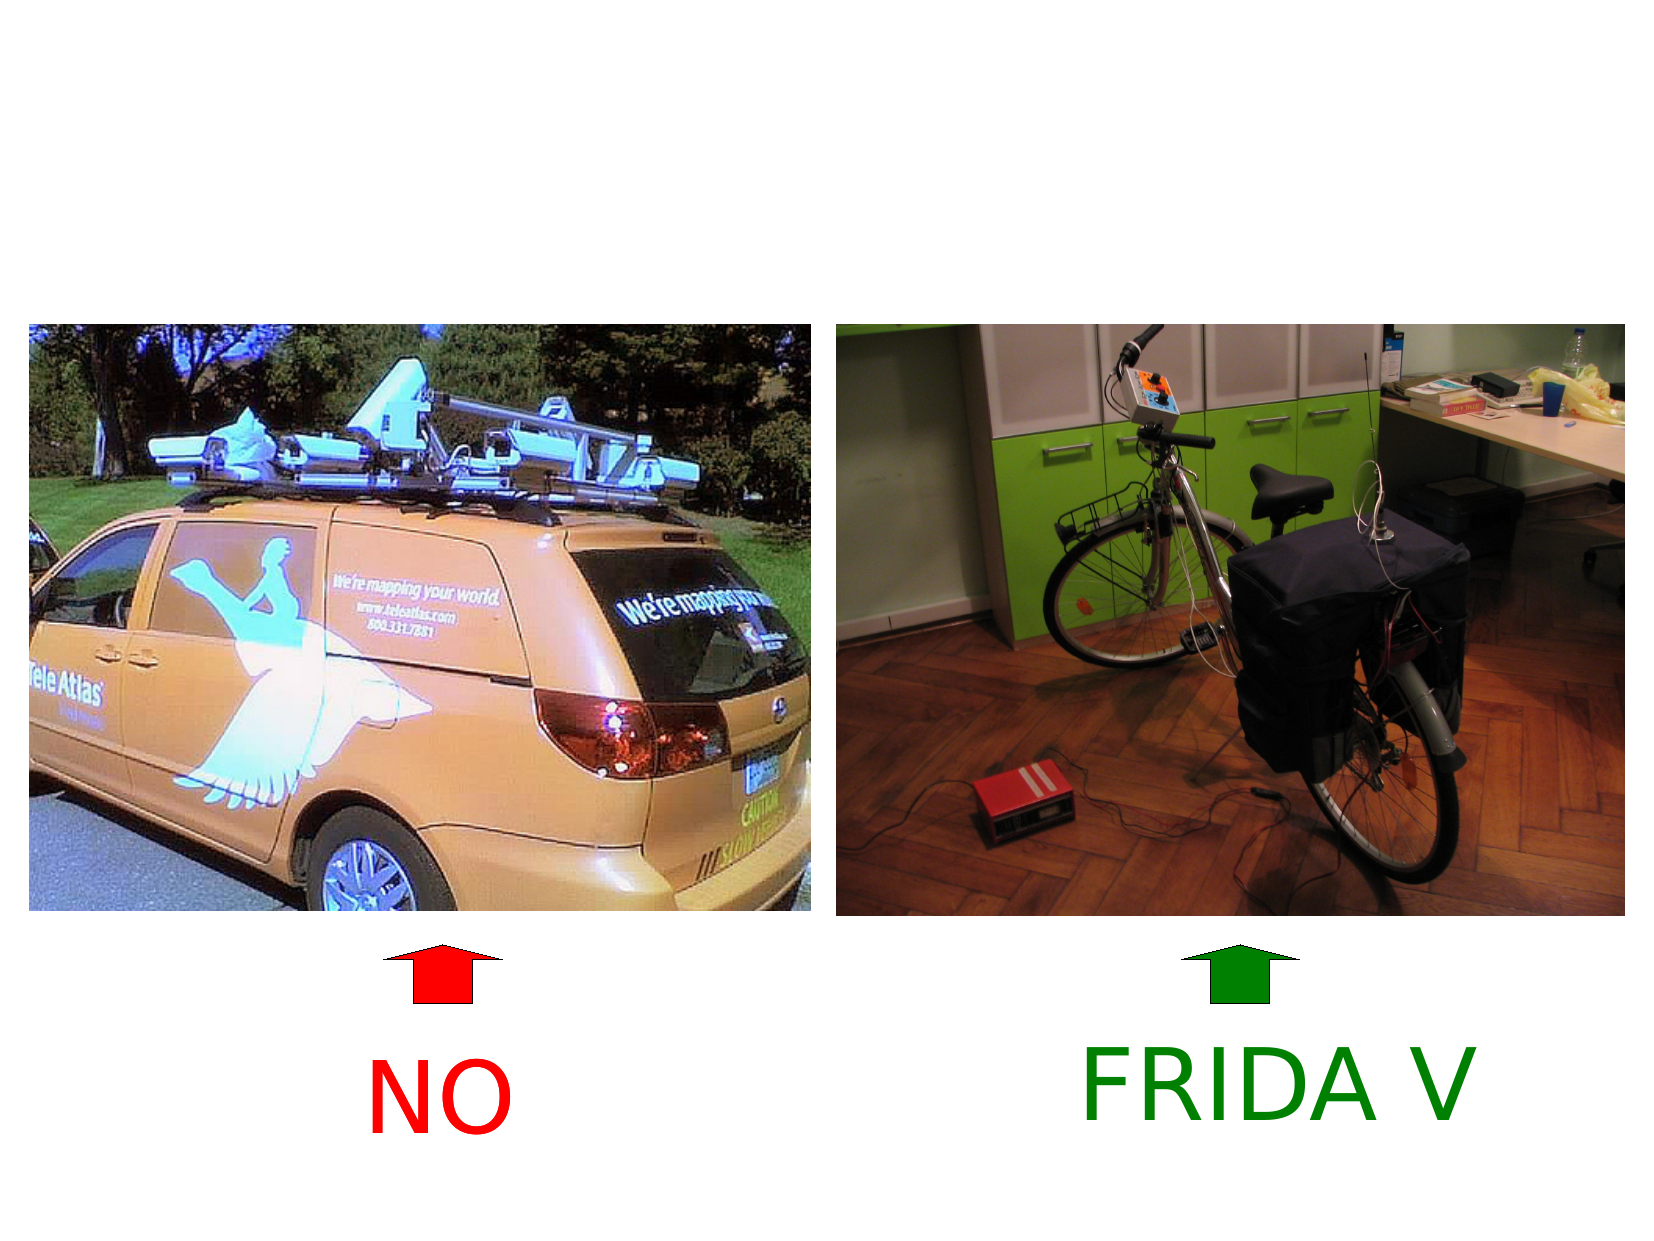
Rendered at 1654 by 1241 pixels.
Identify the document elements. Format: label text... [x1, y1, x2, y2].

text_box [383, 944, 503, 1004]
picture [836, 324, 1625, 916]
text_box [1181, 944, 1300, 1004]
picture [29, 324, 811, 911]
text_box NO [348, 1033, 532, 1165]
text_box FRIDA V [1062, 1020, 1506, 1152]
